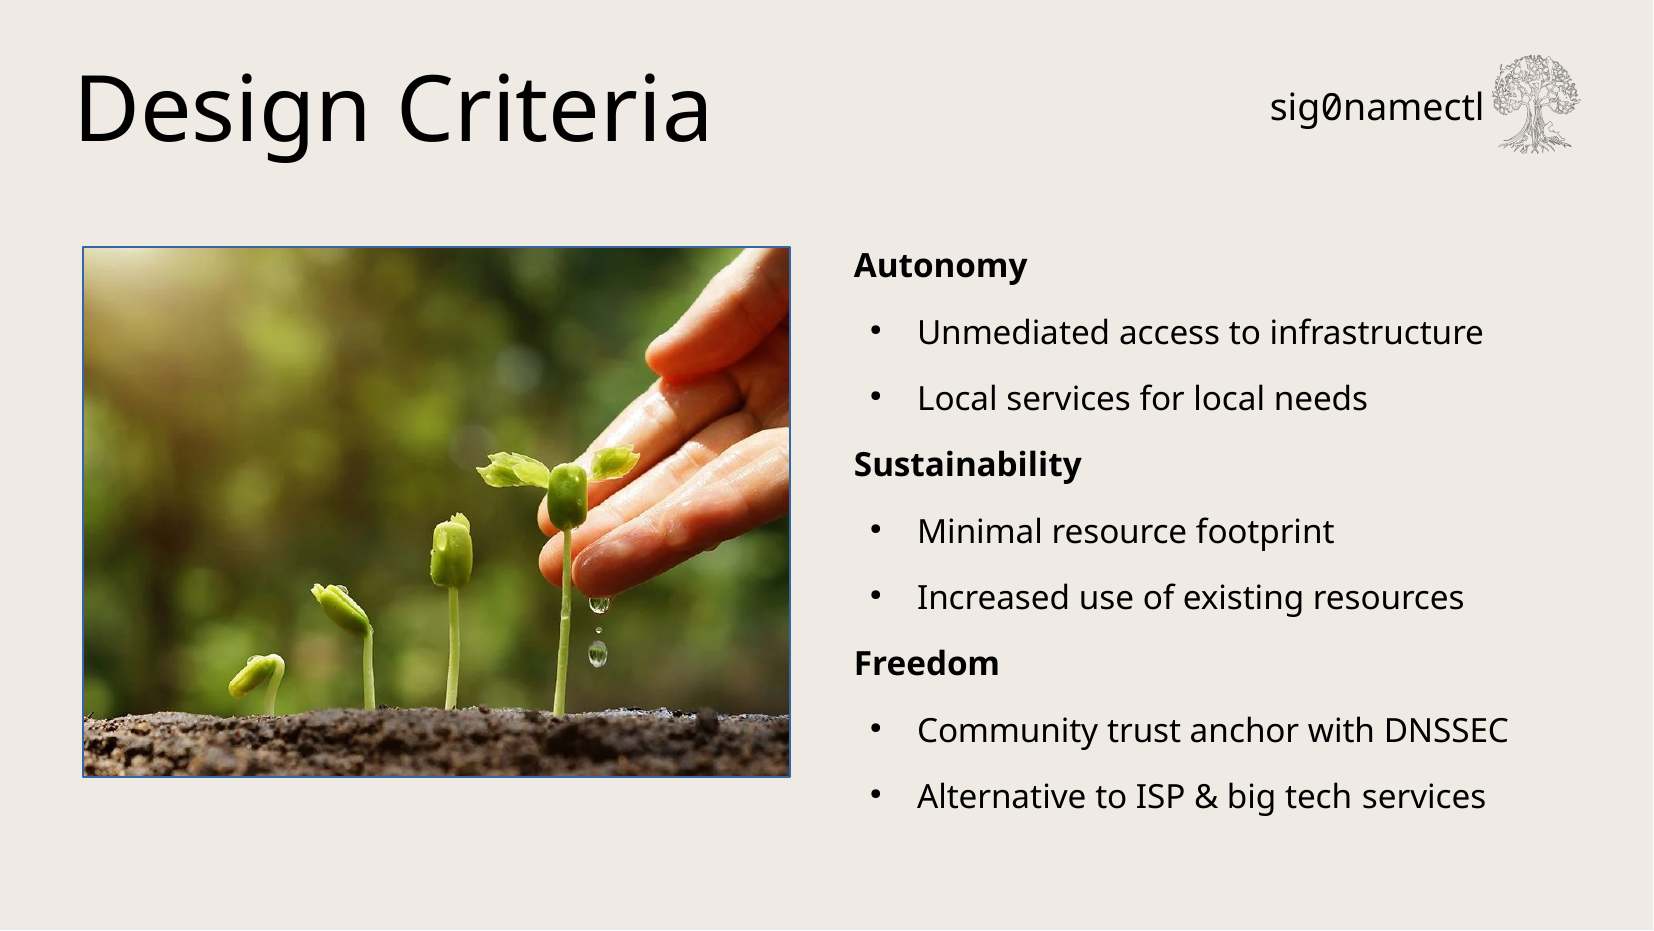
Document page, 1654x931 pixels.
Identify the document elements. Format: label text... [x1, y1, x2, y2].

picture [84, 247, 790, 777]
picture [1489, 47, 1582, 160]
list Autonomy Unmediated access to infrastructure Local services for local needs Sustainability Minimal resource footprint Increased use of existing resources Freedom Community trust anchor with DNSSEC Alternative to ISP & big tech services [853, 244, 1564, 828]
title sig0namectl [1269, 56, 1485, 156]
title Design Criteria [73, 46, 1562, 166]
